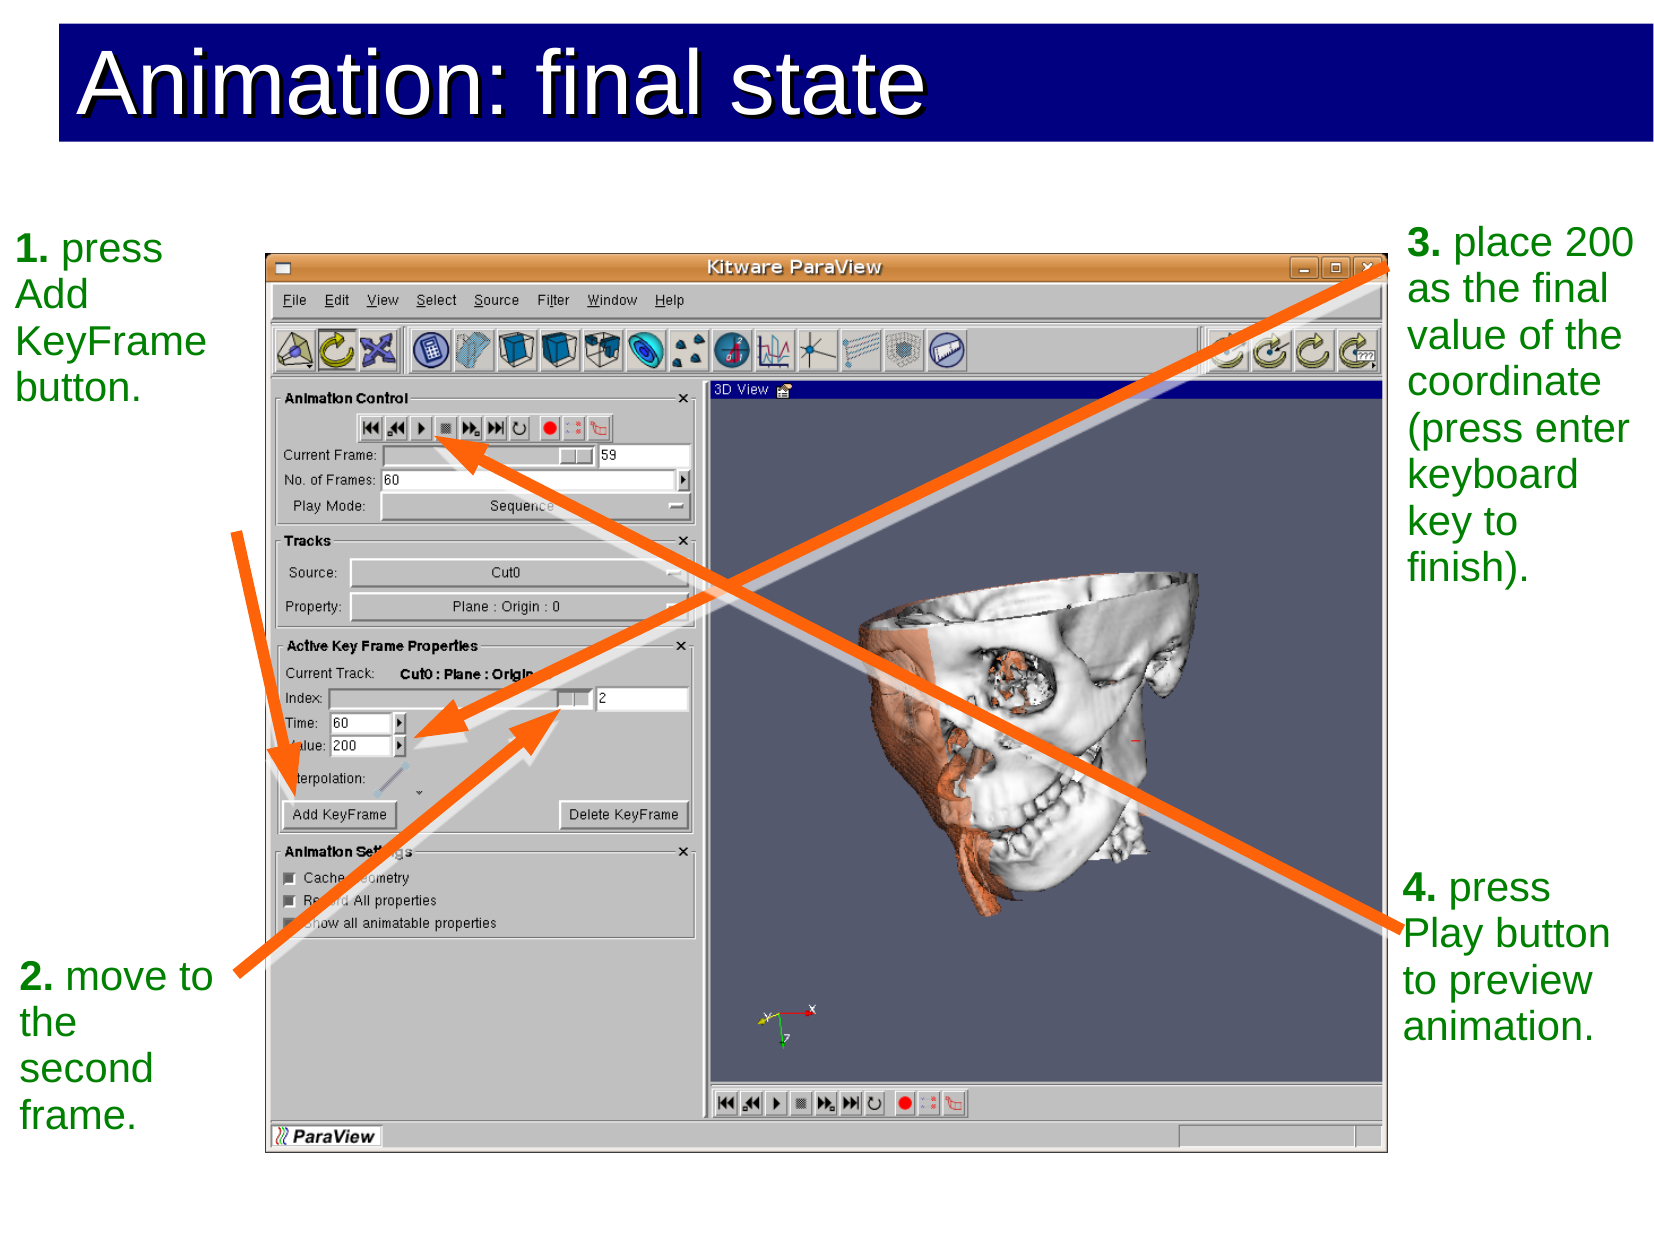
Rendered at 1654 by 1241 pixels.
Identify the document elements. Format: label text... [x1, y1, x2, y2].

title Animation: final state [76, 23, 1565, 142]
picture [756, 285, 1388, 915]
text_box 2. move to the second frame. [4, 944, 237, 1170]
picture [265, 253, 1388, 1153]
text_box 3. place 200 as the final value of the coordinate (press enter keyboard key to finish). [1392, 211, 1654, 645]
picture [265, 708, 274, 759]
text_box 4. press Play button to preview animation. [1387, 856, 1649, 1082]
text_box 1. press Add KeyFrame button. [0, 217, 232, 442]
